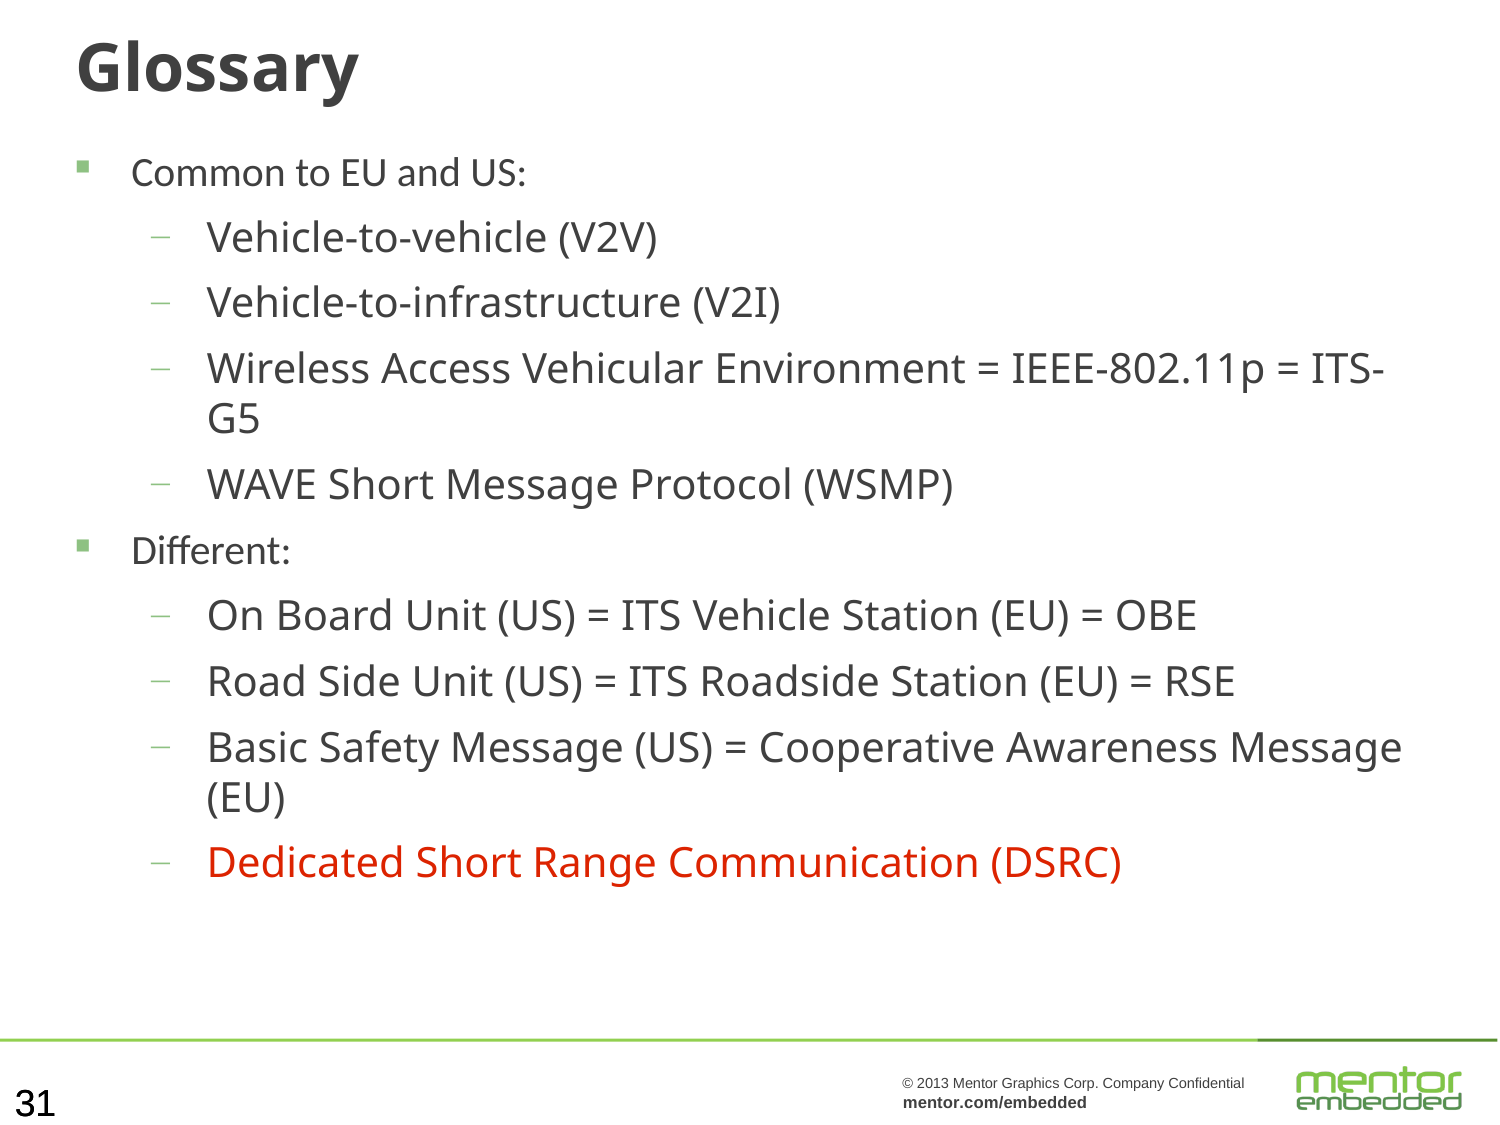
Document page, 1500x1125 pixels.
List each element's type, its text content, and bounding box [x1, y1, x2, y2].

title Glossary [0, 0, 1500, 113]
picture [1292, 1062, 1464, 1114]
list Common to EU and US: Vehicle-to-vehicle (V2V) Vehicle-to-infrastructure (V2I) Wireless Access Vehicular Environment = IEEE-802.11p = ITS-G5 WAVE Short Message Protocol (WSMP) Different: On Board Unit (US) = ITS Vehicle Station (EU) = OBE Road Side Unit (US) = ITS Roadside Station (EU) = RSE Basic Safety Message (US) = Cooperative Awareness Message (EU) Dedicated Short Range Communication (DSRC) [0, 137, 1500, 1025]
